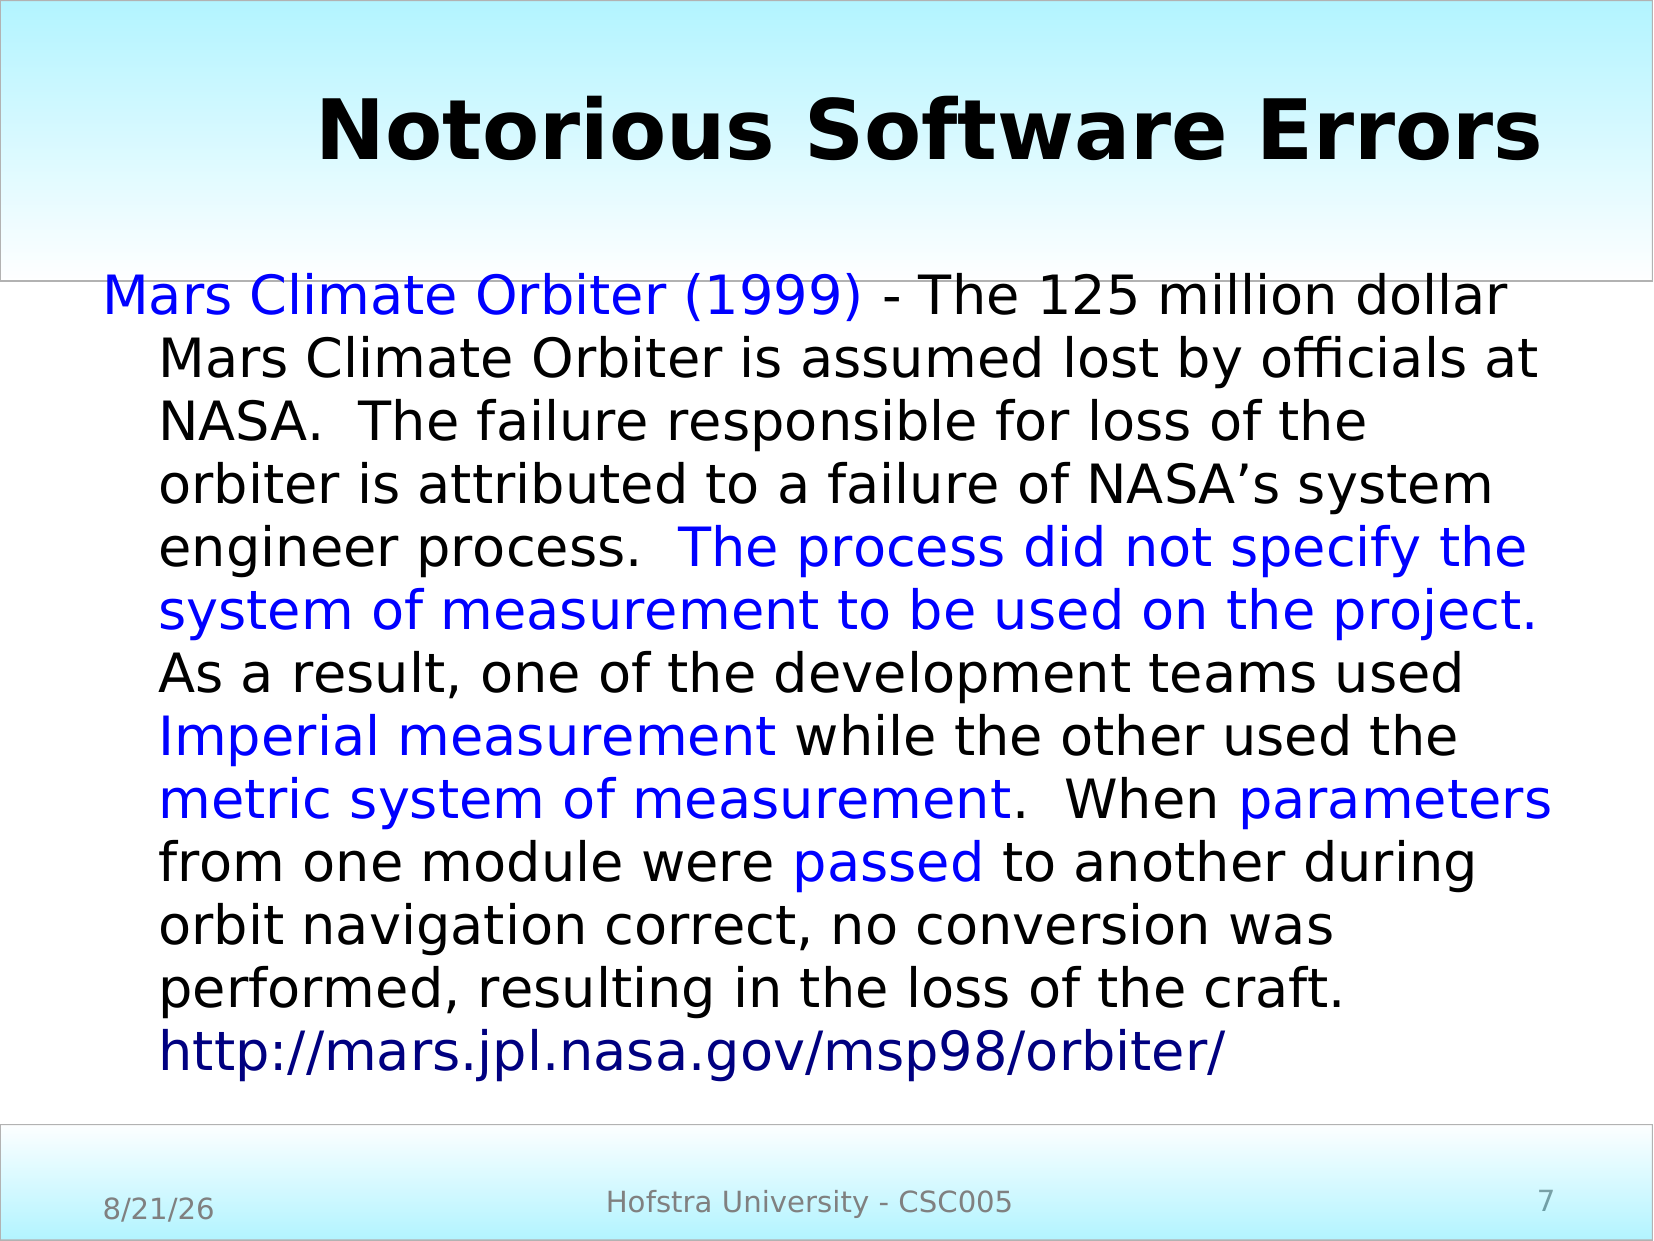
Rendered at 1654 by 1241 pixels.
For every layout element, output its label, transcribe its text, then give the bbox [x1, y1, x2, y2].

title Notorious Software Errors [247, 12, 1612, 250]
list Mars Climate Orbiter (1999) - The 125 million dollar Mars Climate Orbiter is assumed lost by officials at NASA. The failure responsible for loss of the orbiter is attributed to a failure of NASA’s system engineer process. The process did not specify the system of measurement to be used on the project. As a result, one of the development teams used Imperial measurement while the other used the metric system of measurement. When parameters from one module were passed to another during orbit navigation correct, no conversion was performed, resulting in the loss of the craft. http://mars.jpl.nasa.gov/msp98/orbiter/ [87, 256, 1576, 1155]
